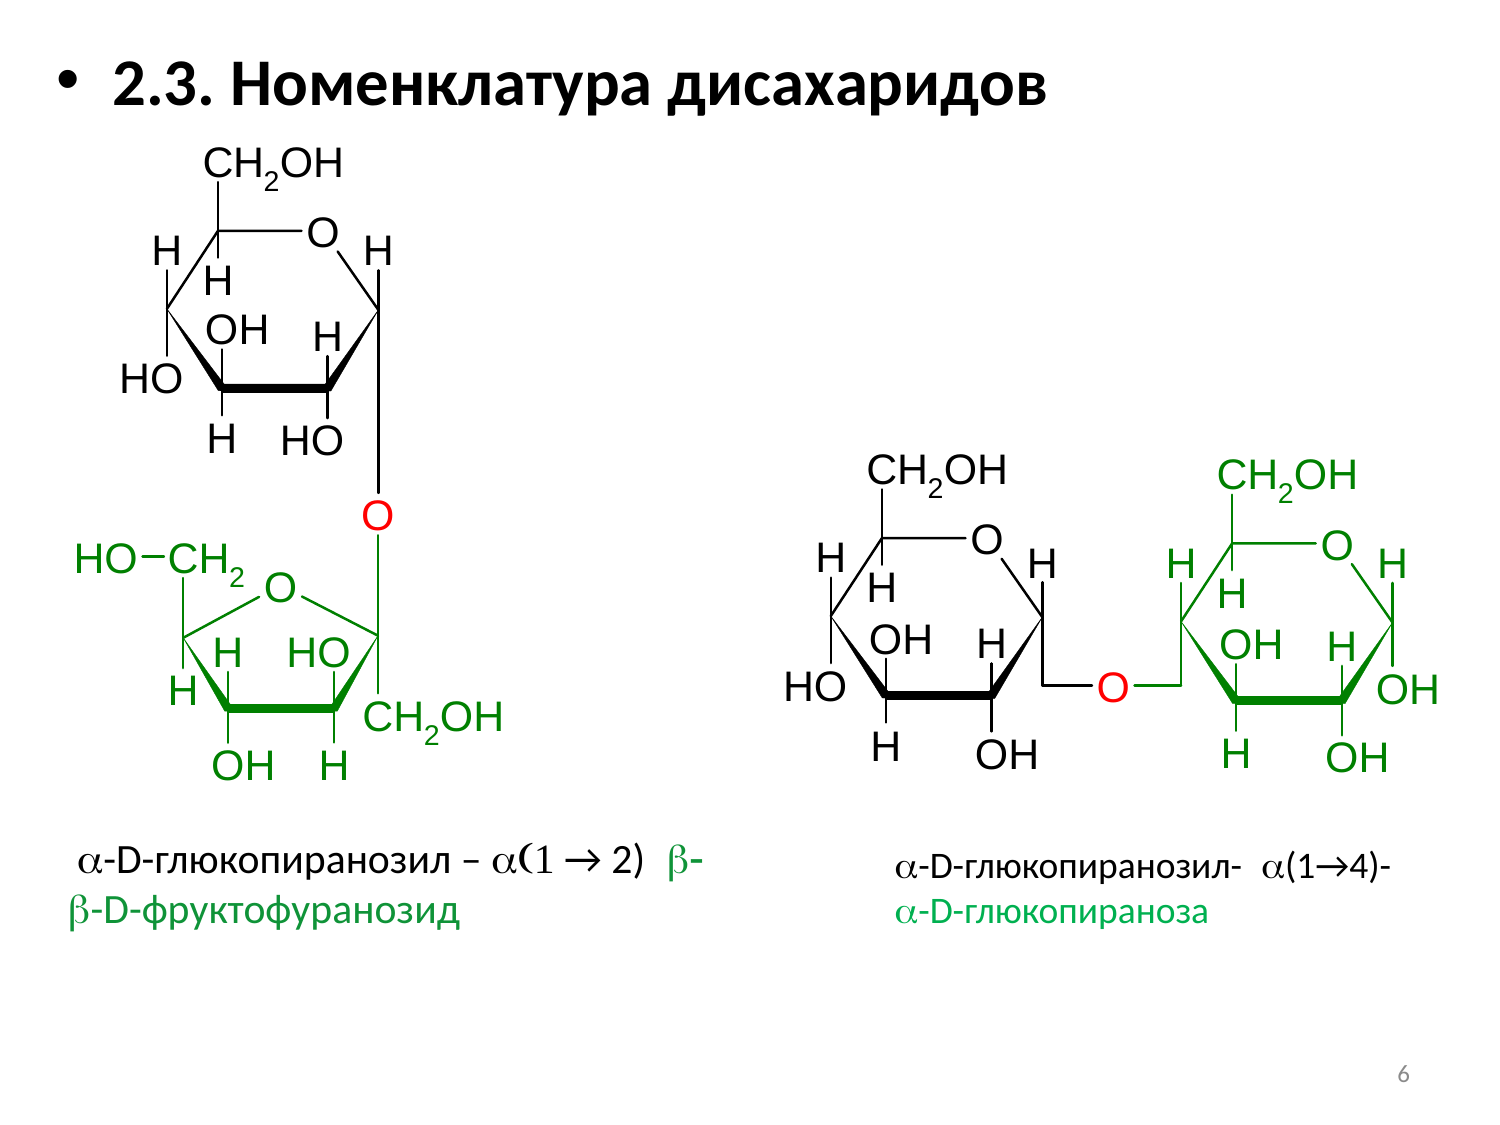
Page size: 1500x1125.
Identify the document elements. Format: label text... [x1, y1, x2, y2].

text_box a-D-глюкопиранозил – a(1 → 2) b- b-D-фруктофуранозид [52, 824, 739, 940]
slide_number <номер> [1074, 1042, 1425, 1103]
text_box a-D-глюкопиранозил- a(1→4)- a-D-глюкопираноза [879, 834, 1500, 939]
list 2.3. Номенклатура дисахаридов [41, 30, 1092, 601]
chart [67, 137, 1449, 799]
